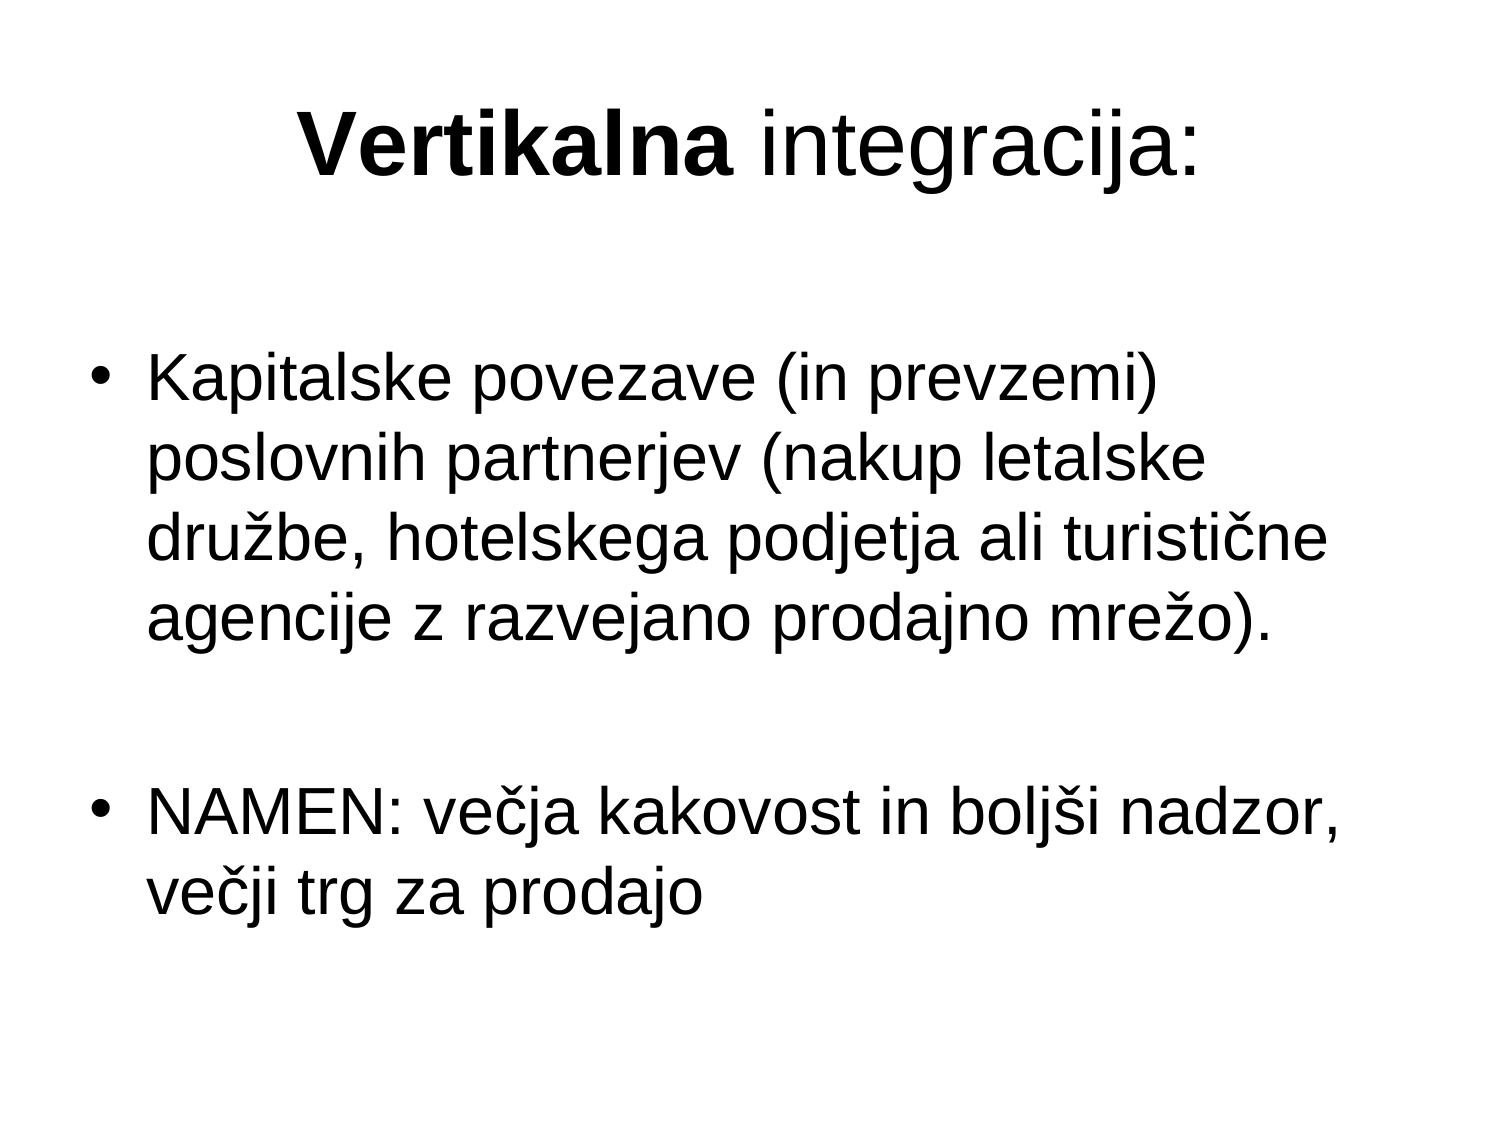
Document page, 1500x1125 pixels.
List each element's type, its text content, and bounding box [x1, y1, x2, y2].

title Vertikalna integracija: [75, 45, 1426, 233]
list Kapitalske povezave (in prevzemi) poslovnih partnerjev (nakup letalske družbe, hotelskega podjetja ali turistične agencije z razvejano prodajno mrežo). NAMEN: večja kakovost in boljši nadzor, večji trg za prodajo [75, 326, 1426, 1006]
